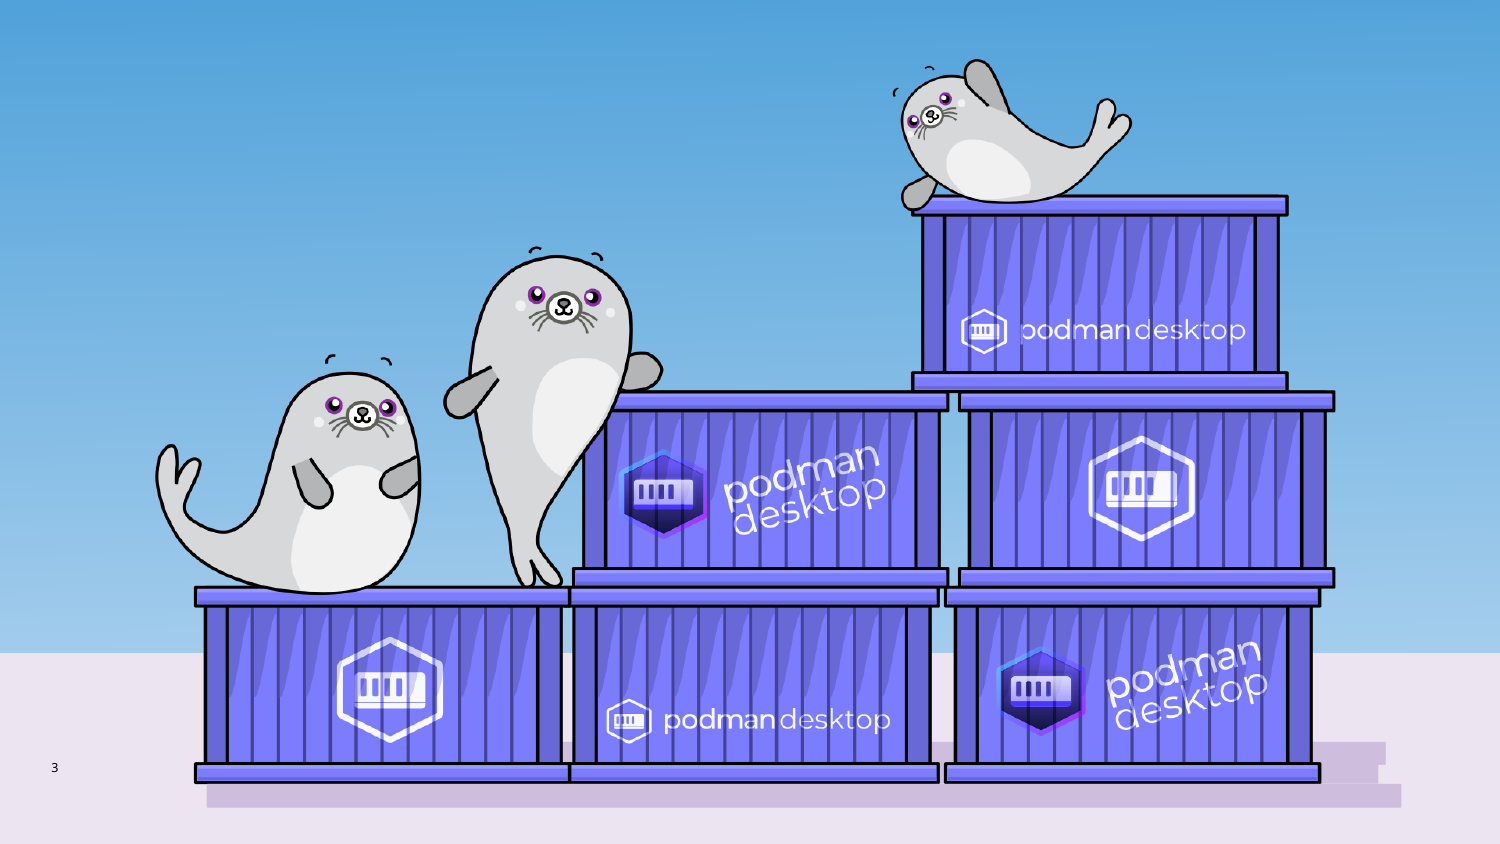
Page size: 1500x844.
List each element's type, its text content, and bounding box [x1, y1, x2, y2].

picture [0, 0, 1500, 844]
slide_number <number> [10, 759, 101, 777]
